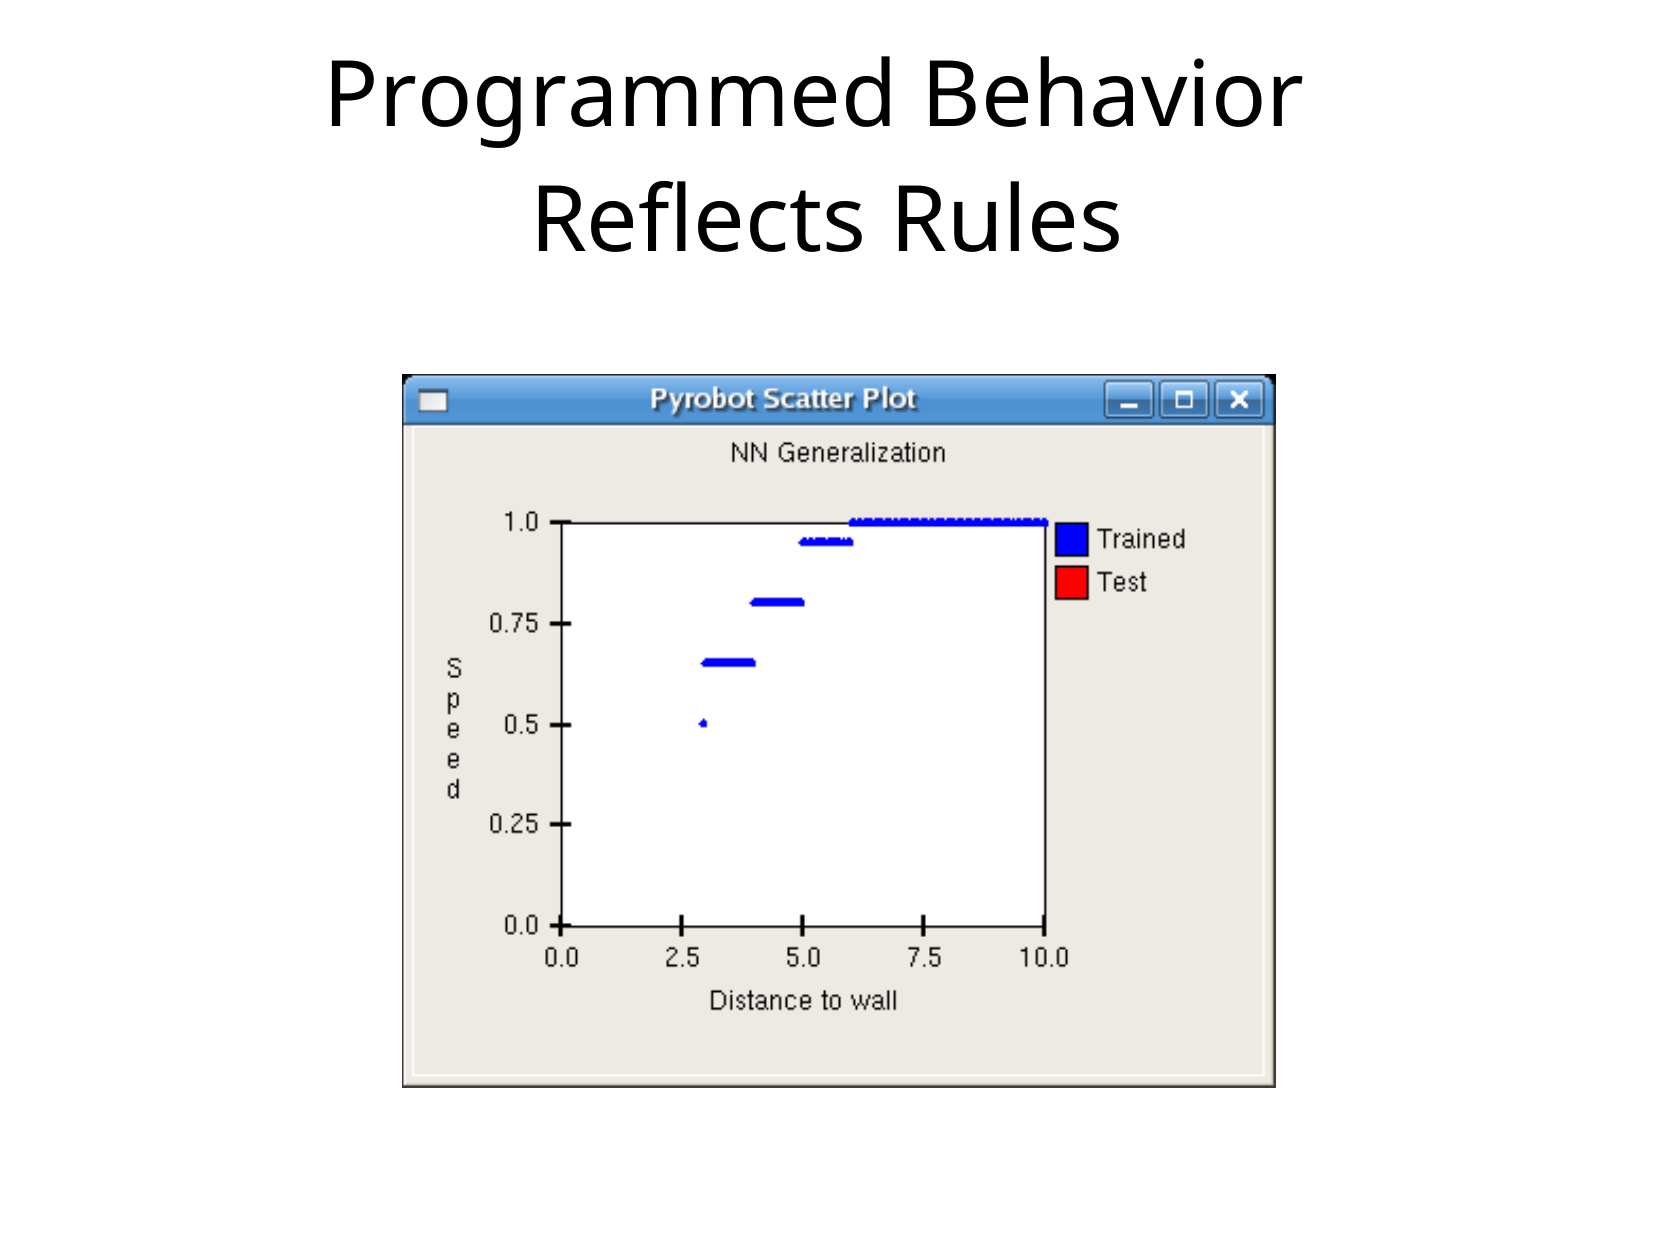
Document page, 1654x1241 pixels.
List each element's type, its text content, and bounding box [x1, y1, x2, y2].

title Programmed Behavior Reflects Rules [82, 42, 1571, 264]
picture [402, 374, 1276, 1088]
